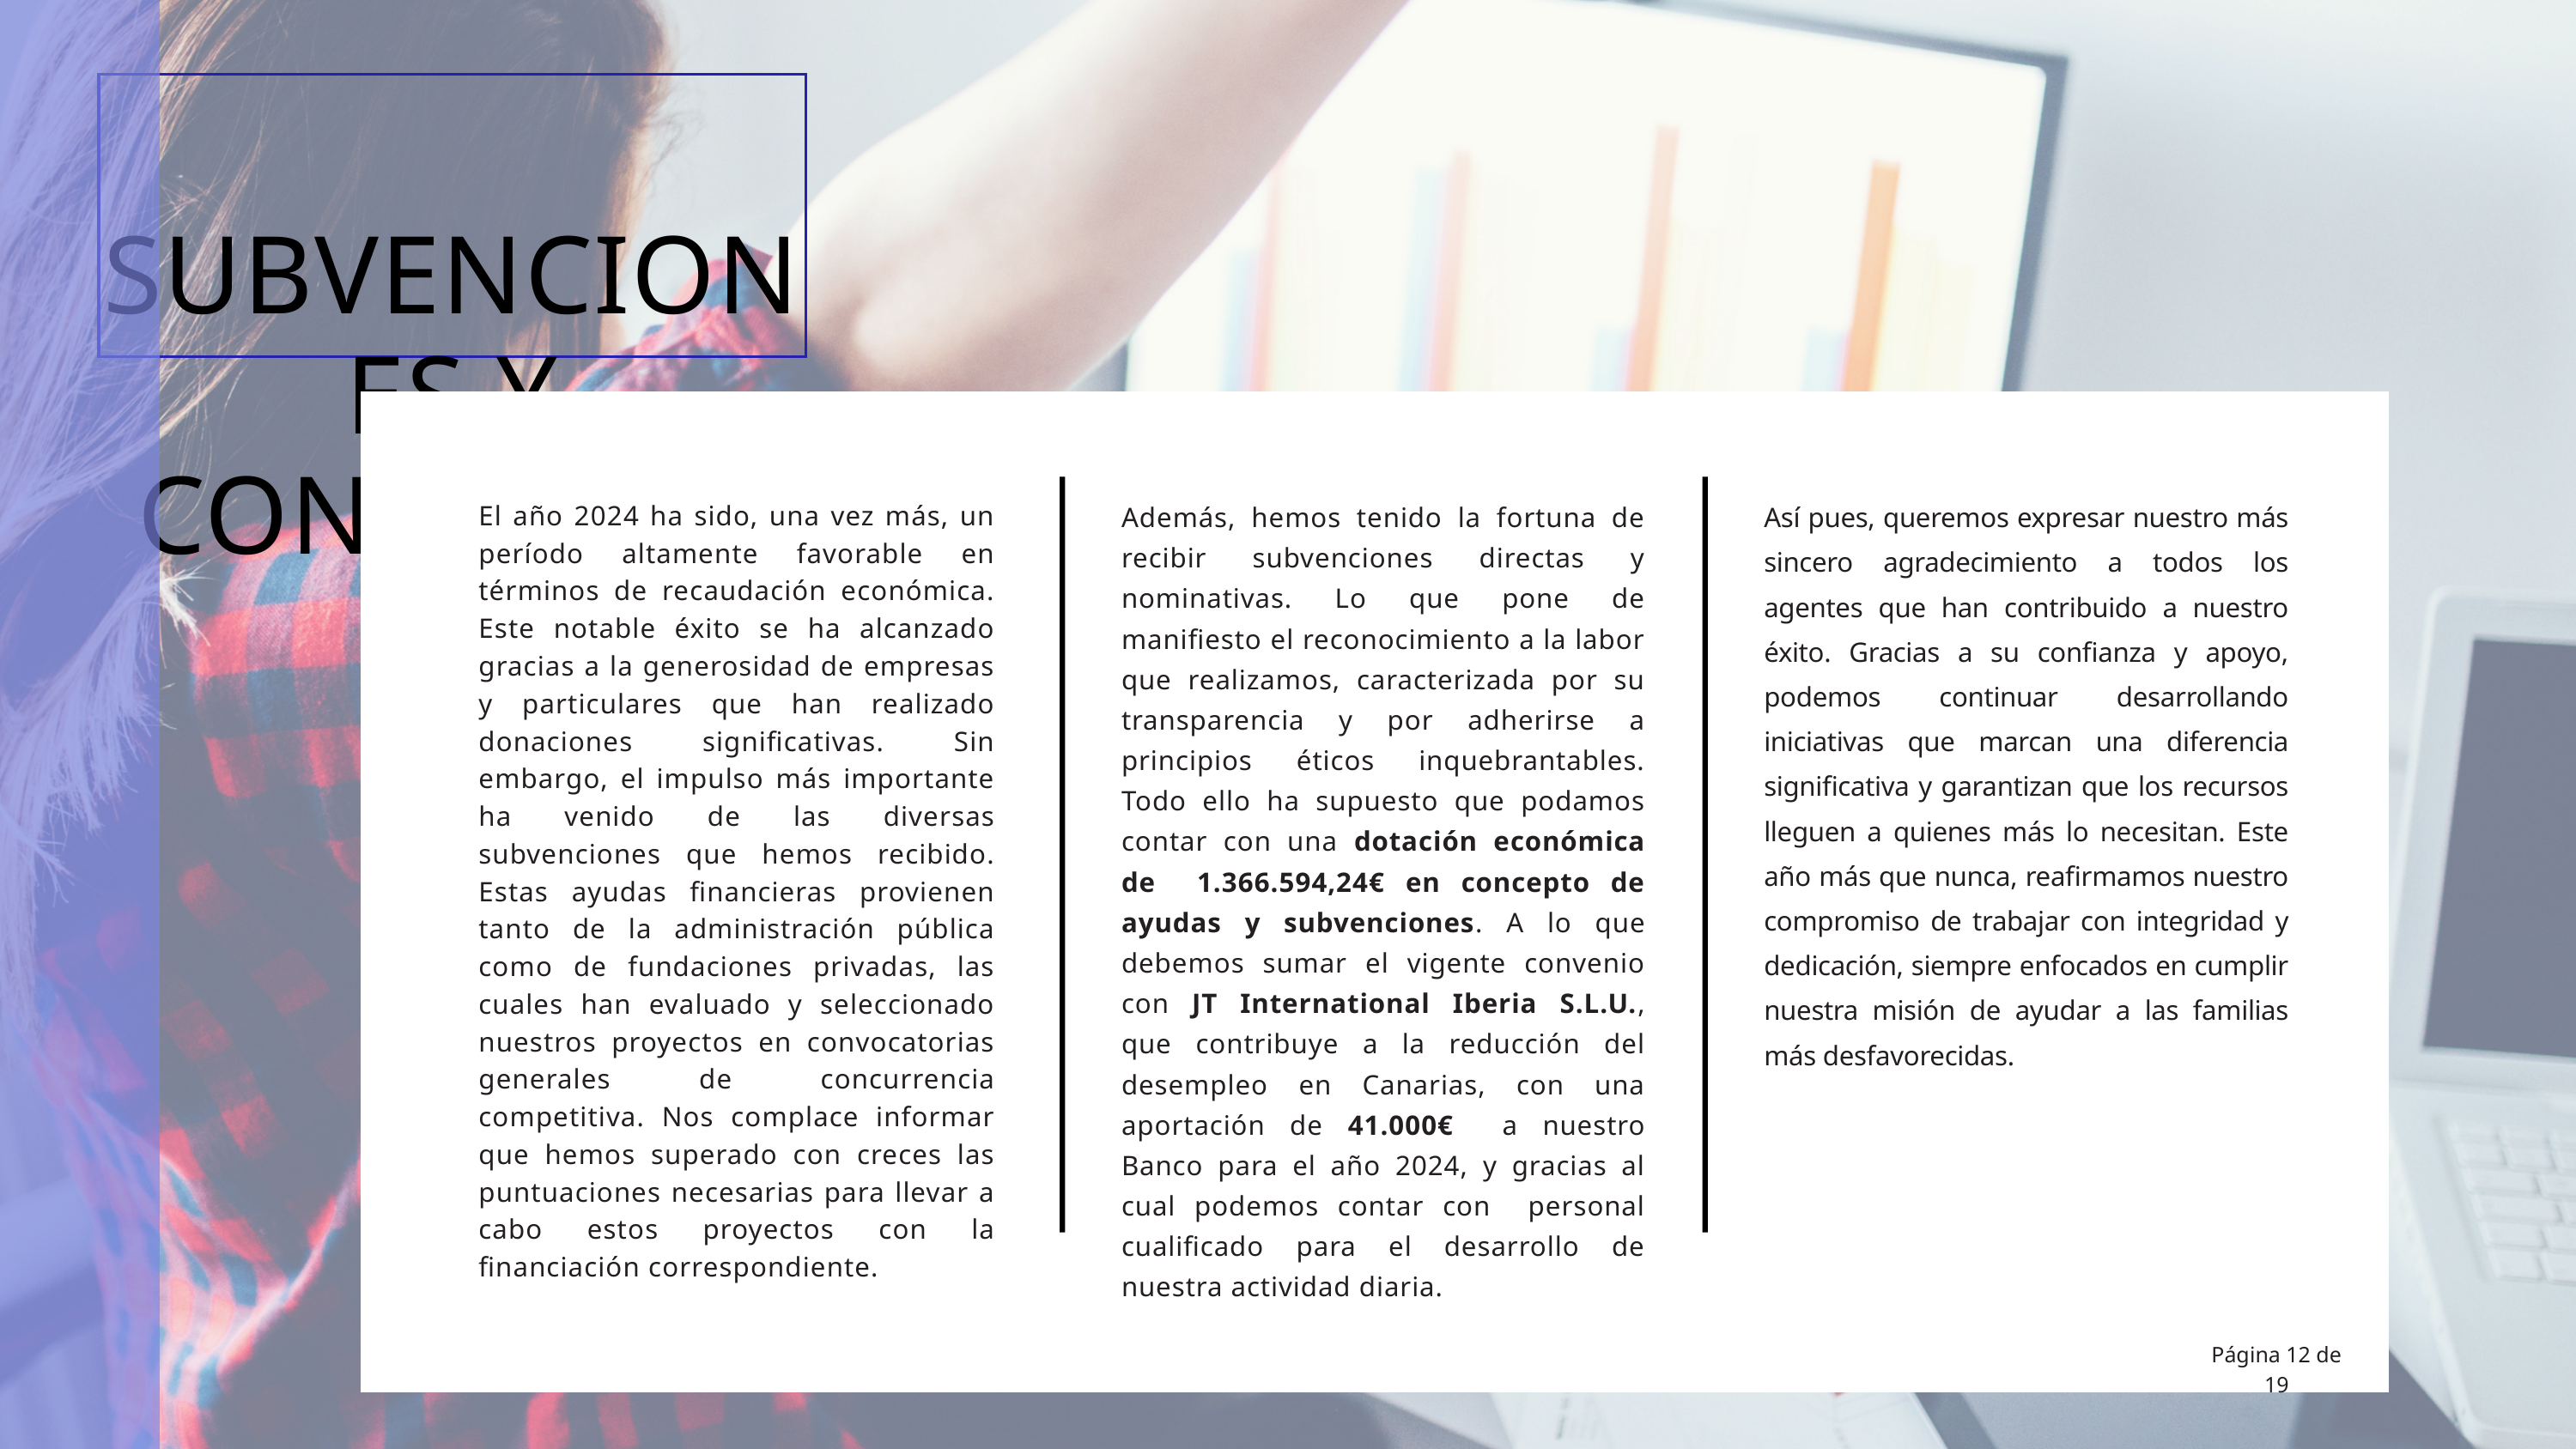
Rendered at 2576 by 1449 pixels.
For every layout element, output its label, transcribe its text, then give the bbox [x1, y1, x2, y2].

text_box Así pues, queremos expresar nuestro más sincero agradecimiento a todos los agentes que han contribuido a nuestro éxito. Gracias a su confianza y apoyo, podemos continuar desarrollando iniciativas que marcan una diferencia significativa y garantizan que los recursos lleguen a quienes más lo necesitan. Este año más que nunca, reafirmamos nuestro compromiso de trabajar con integridad y dedicación, siempre enfocados en cumplir nuestra misión de ayudar a las familias más desfavorecidas. [1764, 488, 2289, 1064]
text_box El año 2024 ha sido, una vez más, un período altamente favorable en términos de recaudación económica. Este notable éxito se ha alcanzado gracias a la generosidad de empresas y particulares que han realizado donaciones significativas. Sin embargo, el impulso más importante ha venido de las diversas subvenciones que hemos recibido. Estas ayudas financieras provienen tanto de la administración pública como de fundaciones privadas, las cuales han evaluado y seleccionado nuestros proyectos en convocatorias generales de concurrencia competitiva. Nos complace informar que hemos superado con creces las puntuaciones necesarias para llevar a cabo estos proyectos con la financiación correspondiente. [478, 493, 1004, 1284]
text_box [0, 0, 2576, 1449]
text_box SUBVENCIONES Y CONVENIOS [160, 94, 806, 357]
text_box Página 12 de 19 [2199, 1337, 2354, 1367]
text_box Además, hemos tenido la fortuna de recibir subvenciones directas y nominativas. Lo que pone de manifiesto el reconocimiento a la labor que realizamos, caracterizada por su transparencia y por adherirse a principios éticos inquebrantables. Todo ello ha supuesto que podamos contar con una dotación económica de 1.366.594,24€ en concepto de ayudas y subvenciones. A lo que debemos sumar el vigente convenio con JT International Iberia S.L.U., que contribuye a la reducción del desempleo en Canarias, con una aportación de 41.000€ a nuestro Banco para el año 2024, y gracias al cual podemos contar con personal cualificado para el desarrollo de nuestra actividad diaria. [1121, 492, 1646, 1297]
